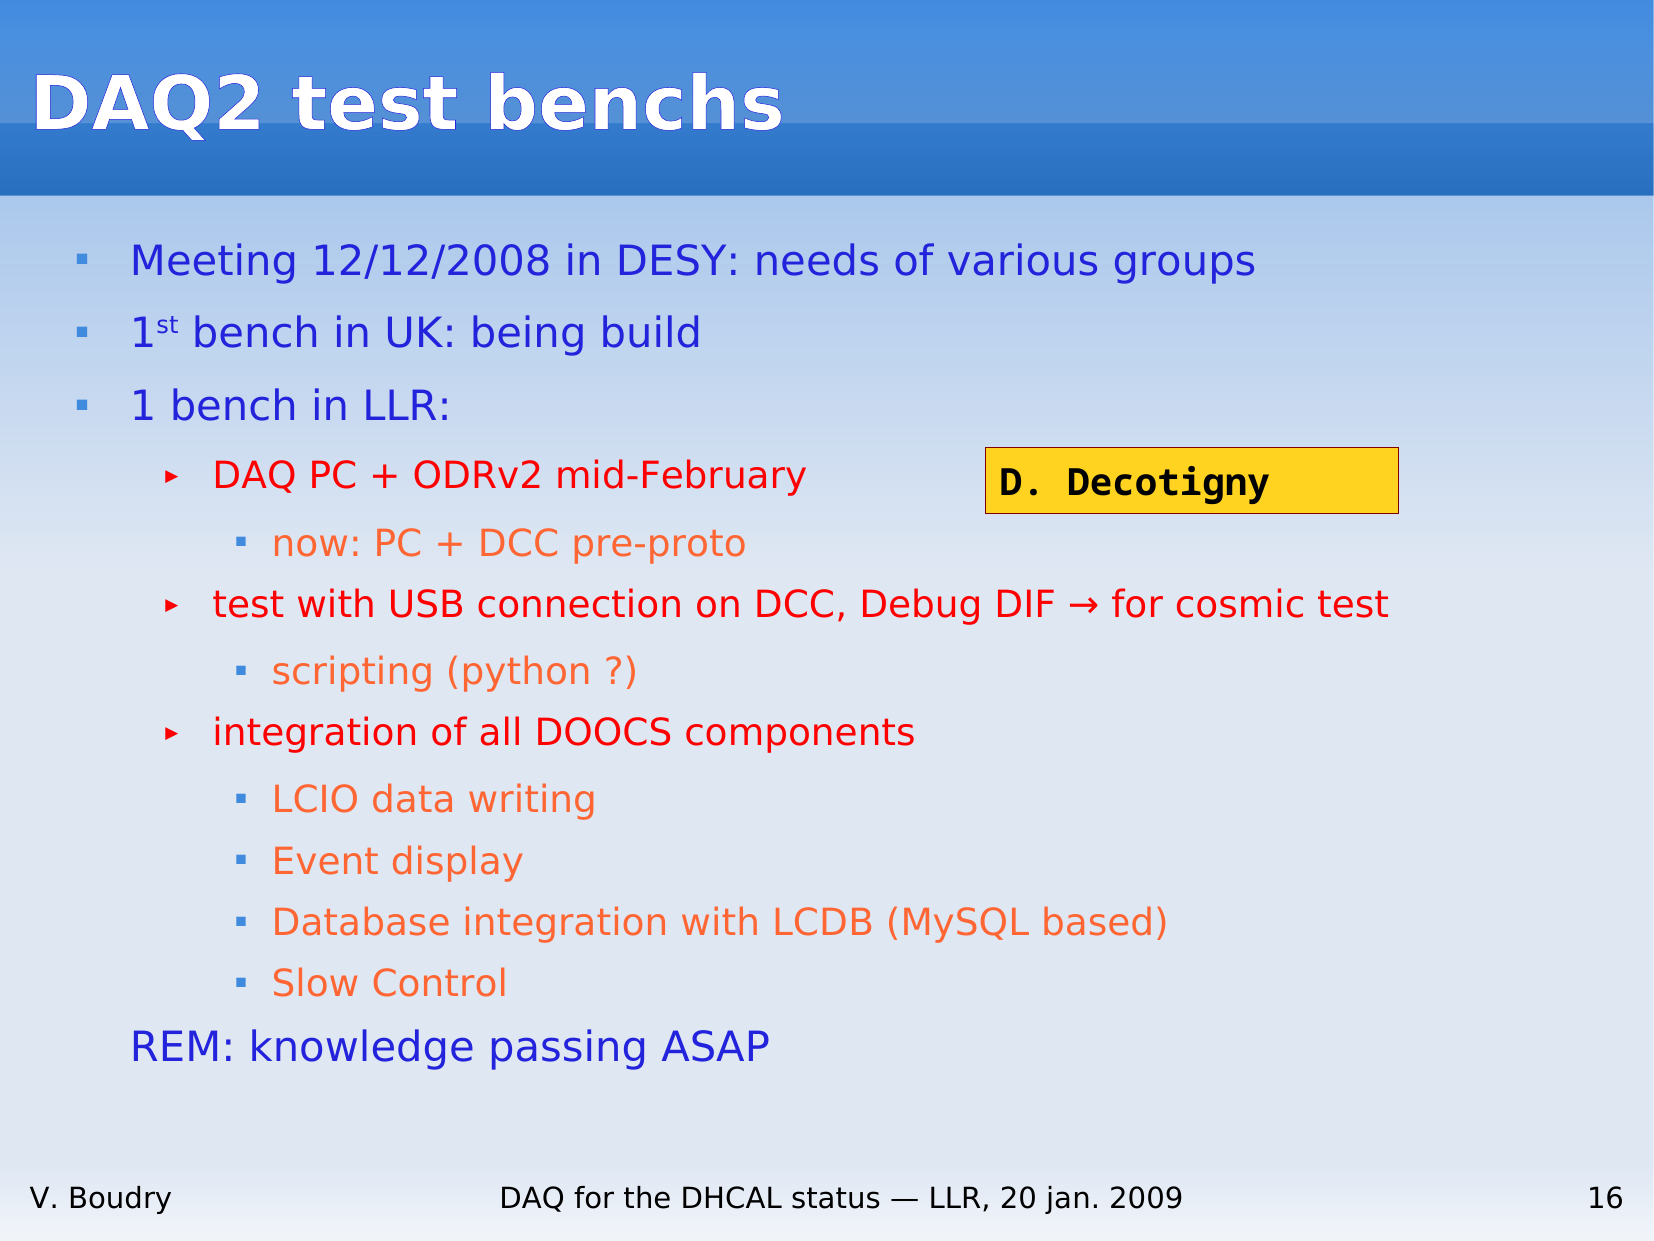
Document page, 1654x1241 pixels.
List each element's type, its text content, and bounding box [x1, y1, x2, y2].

text_box D. Decotigny [985, 447, 1399, 501]
title DAQ2 test benchs [29, 7, 1654, 200]
list Meeting 12/12/2008 in DESY: needs of various groups 1st bench in UK: being build 1 bench in LLR: DAQ PC + ODRv2 mid-February now: PC + DCC pre-proto test with USB connection on DCC, Debug DIF → for cosmic test scripting (python ?) integration of all DOOCS components LCIO data writing Event display Database integration with LCDB (MySQL based) Slow Control REM: knowledge passing ASAP [59, 236, 1595, 1137]
picture [0, 0, 1654, 1241]
